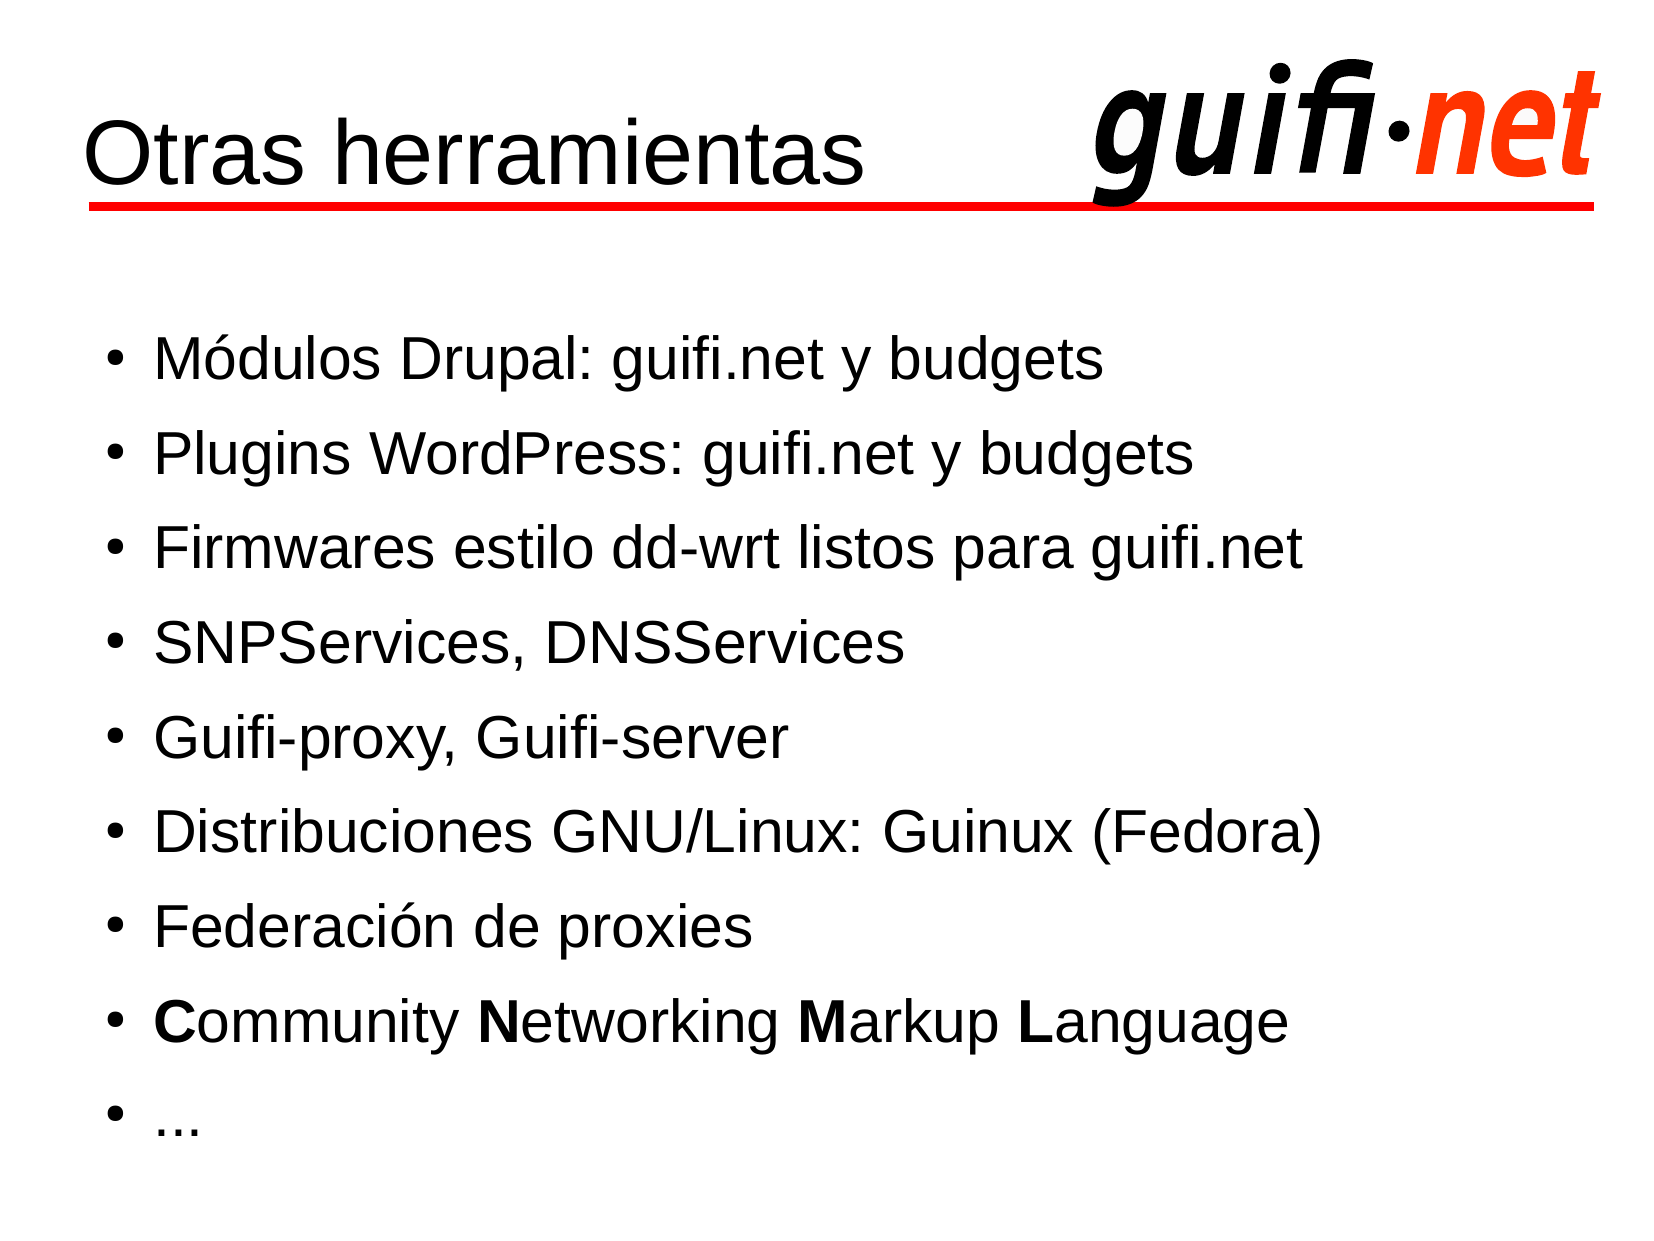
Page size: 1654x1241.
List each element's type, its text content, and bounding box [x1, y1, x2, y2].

title Otras herramientas [82, 56, 1571, 250]
list Módulos Drupal: guifi.net y budgets Plugins WordPress: guifi.net y budgets Firmwares estilo dd-wrt listos para guifi.net SNPServices, DNSServices Guifi-proxy, Guifi-server Distribuciones GNU/Linux: Guinux (Fedora) Federación de proxies Community Networking Markup Language ... [88, 324, 1577, 1152]
